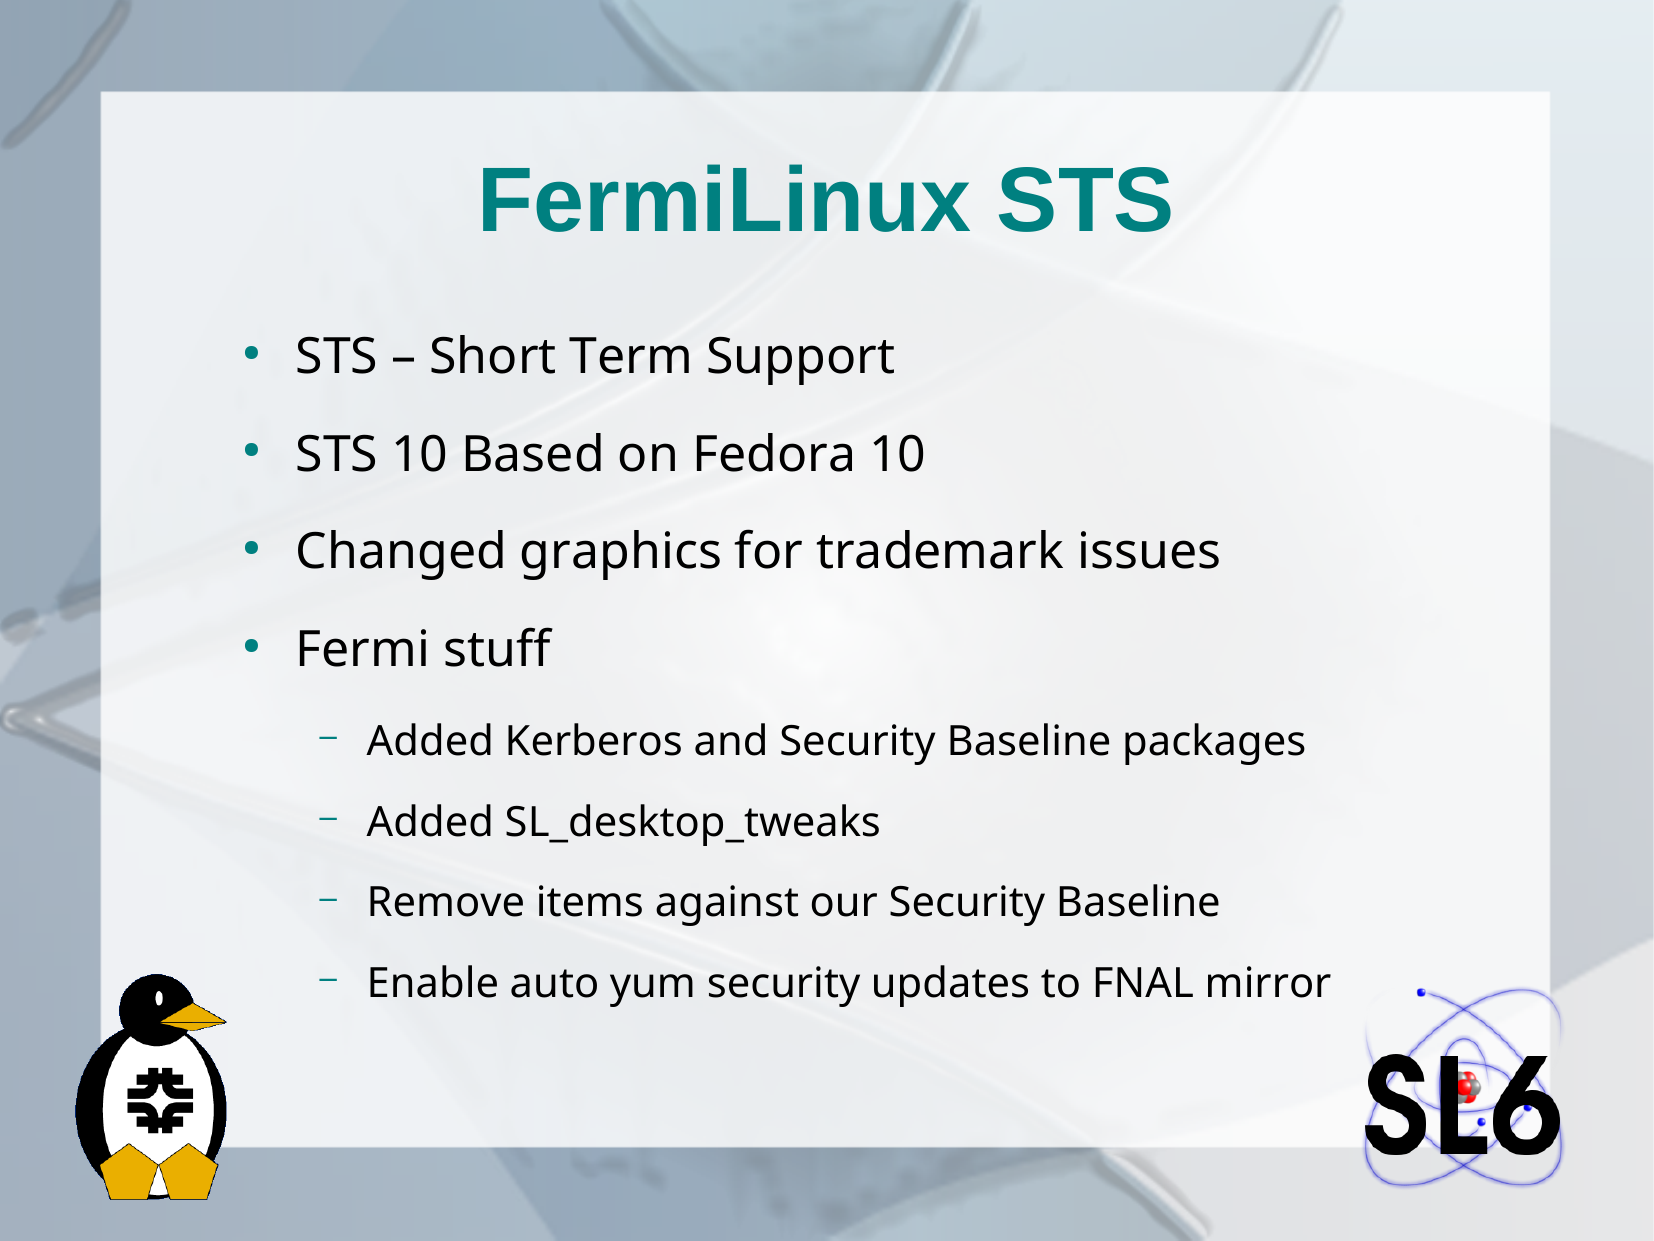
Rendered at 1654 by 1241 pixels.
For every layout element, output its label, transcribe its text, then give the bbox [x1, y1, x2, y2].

picture [0, 0, 1654, 1241]
list STS – Short Term Support STS 10 Based on Fedora 10 Changed graphics for trademark issues Fermi stuff Added Kerberos and Security Baseline packages Added SL_desktop_tweaks Remove items against our Security Baseline Enable auto yum security updates to FNAL mirror [225, 319, 1426, 945]
title FermiLinux STS [118, 96, 1536, 304]
